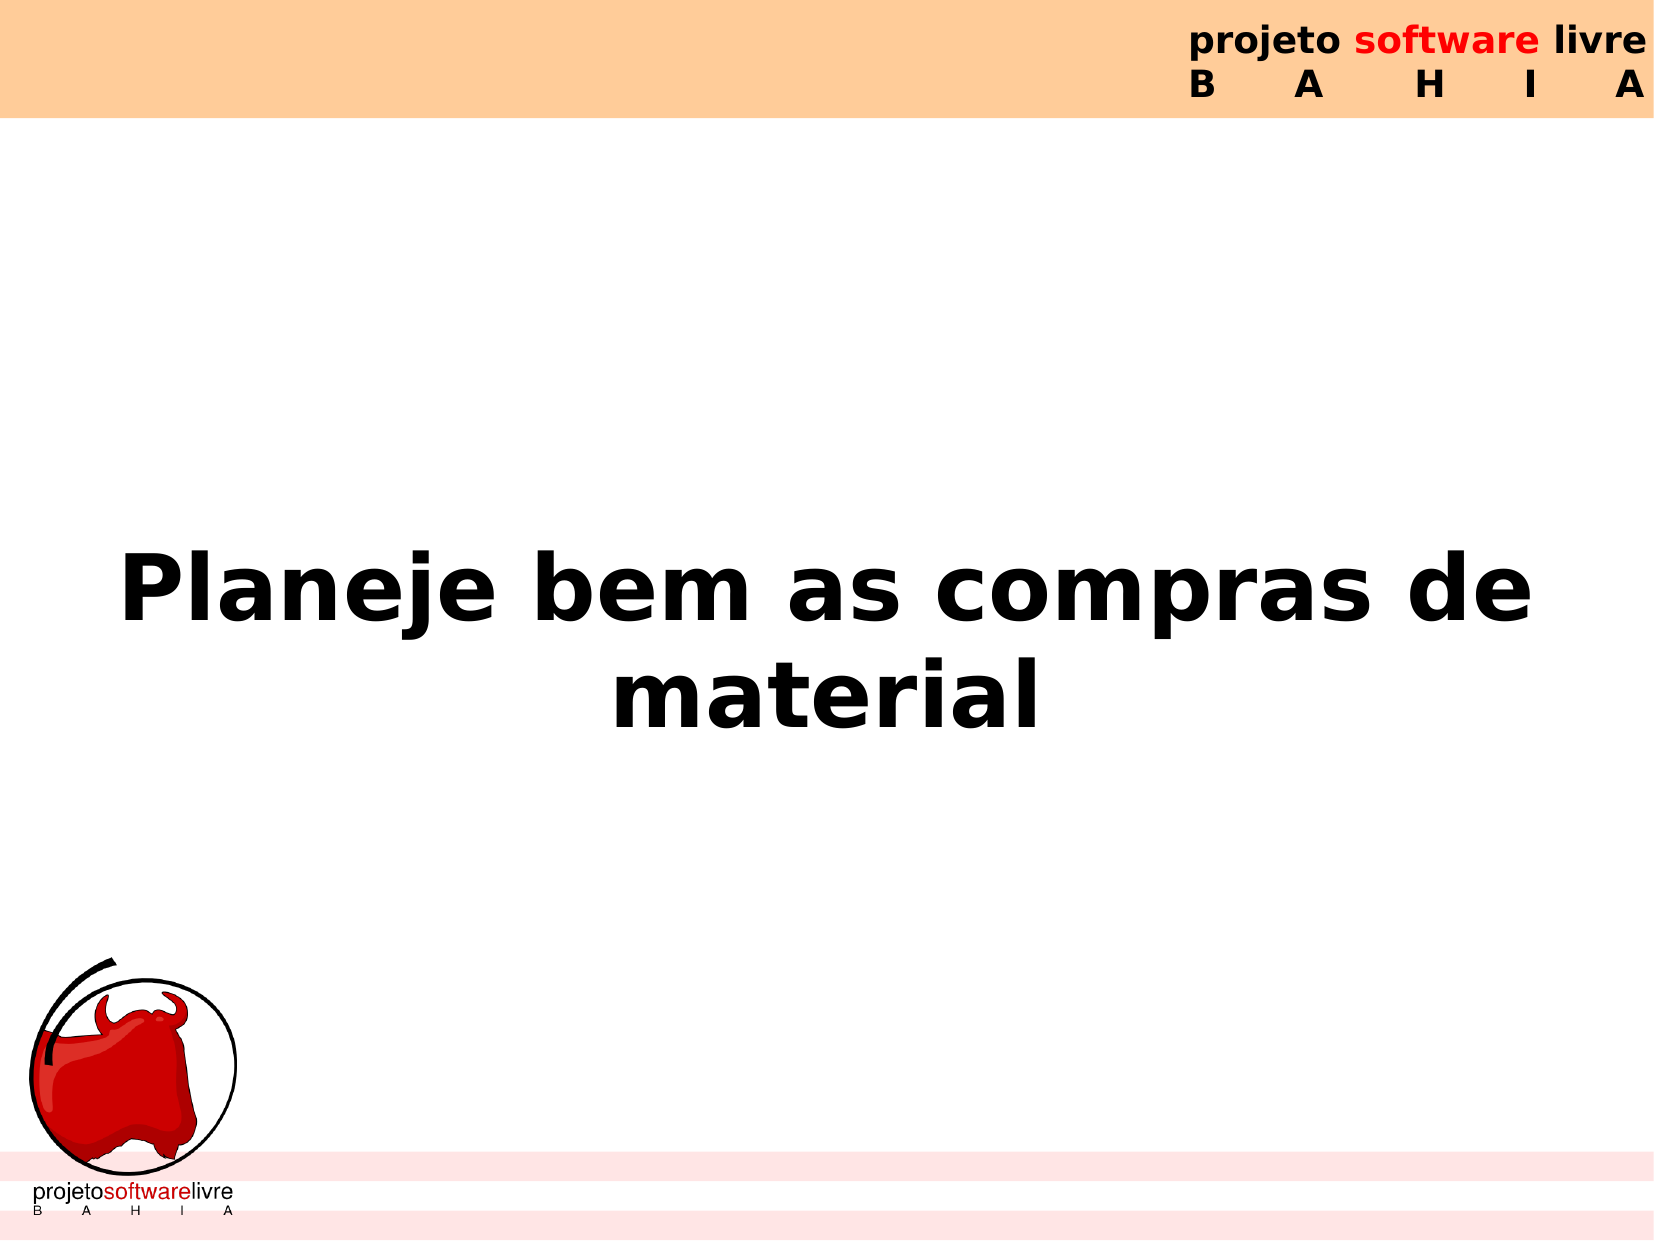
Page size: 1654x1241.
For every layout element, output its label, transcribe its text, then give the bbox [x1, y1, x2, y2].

picture [29, 957, 237, 1215]
title Planeje bem as compras de material [82, 516, 1571, 768]
